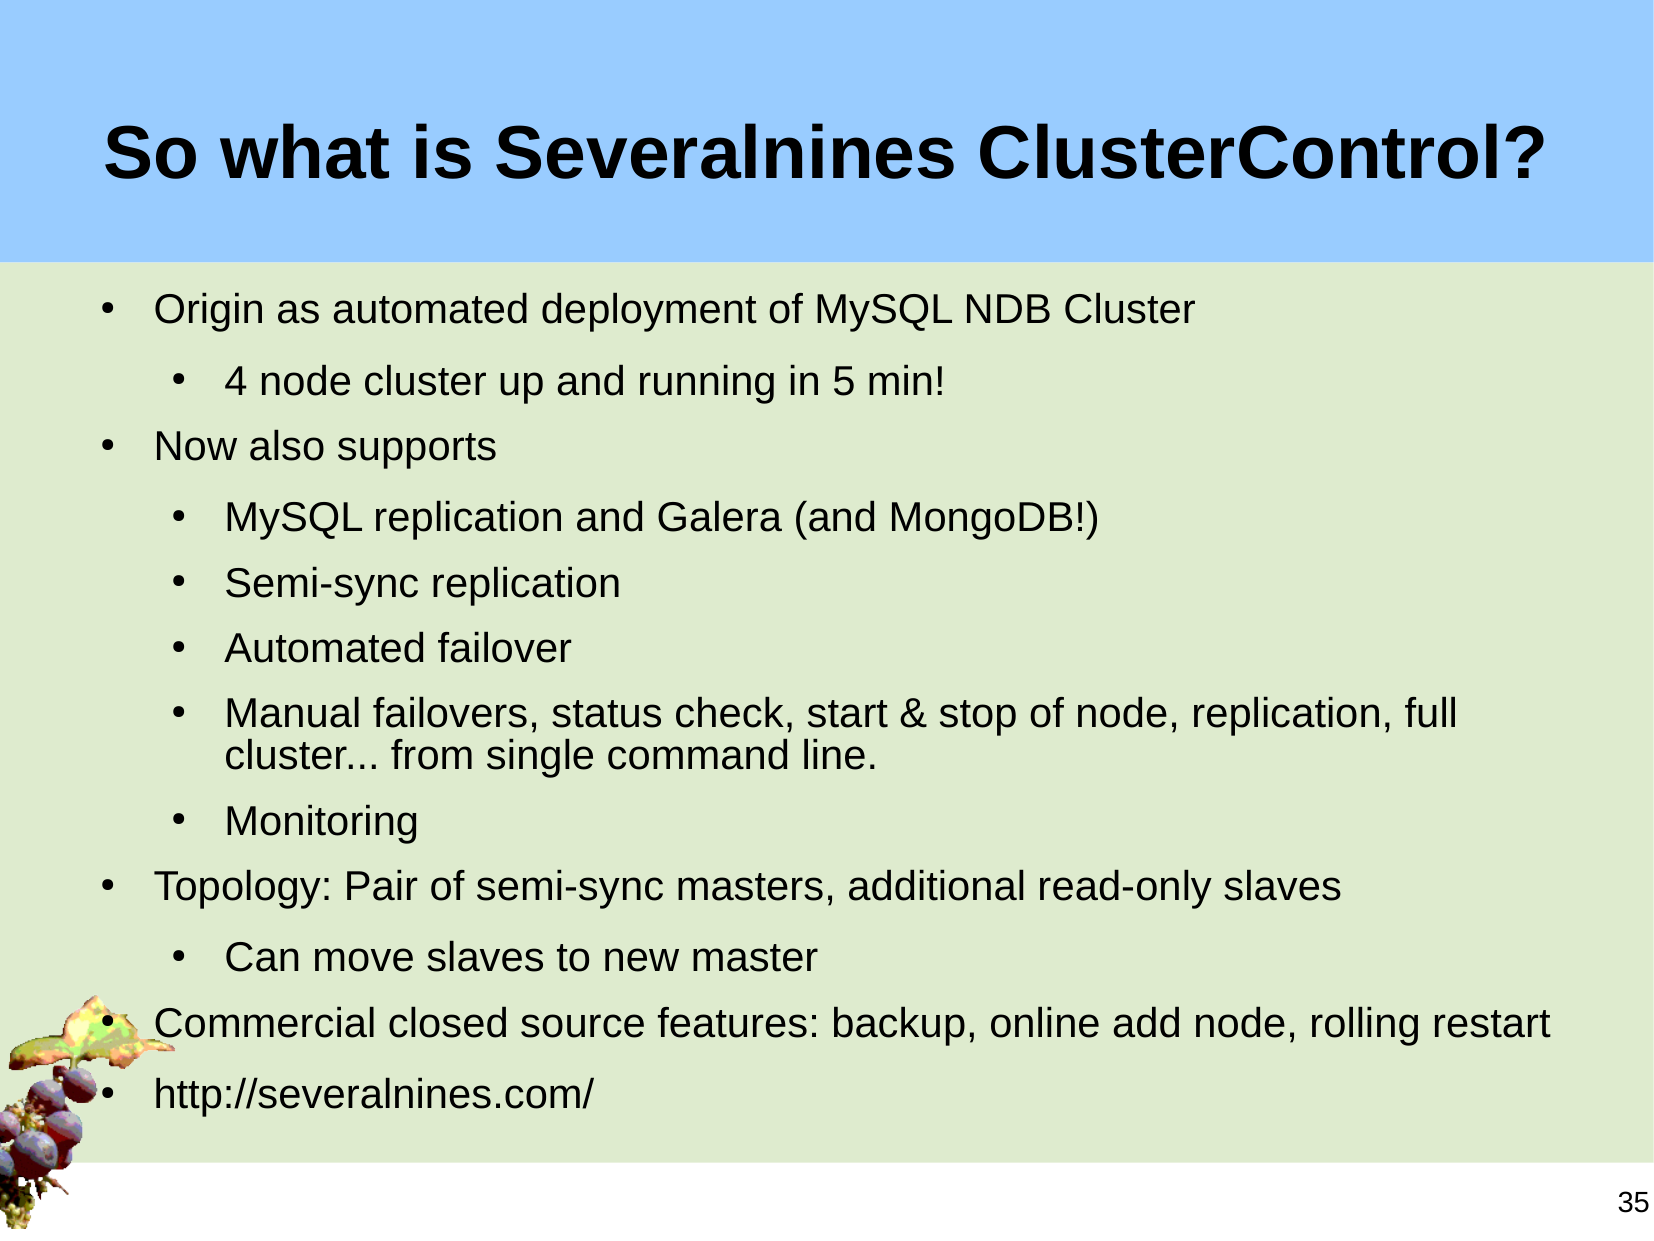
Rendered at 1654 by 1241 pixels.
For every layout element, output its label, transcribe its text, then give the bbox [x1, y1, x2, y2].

title So what is Severalnines ClusterControl? [82, 49, 1571, 257]
list Origin as automated deployment of MySQL NDB Cluster 4 node cluster up and running in 5 min! Now also supports MySQL replication and Galera (and MongoDB!) Semi-sync replication Automated failover Manual failovers, status check, start & stop of node, replication, full cluster... from single command line. Monitoring Topology: Pair of semi-sync masters, additional read-only slaves Can move slaves to new master Commercial closed source features: backup, online add node, rolling restart http://severalnines.com/ [82, 290, 1571, 1163]
picture [0, 990, 188, 1229]
